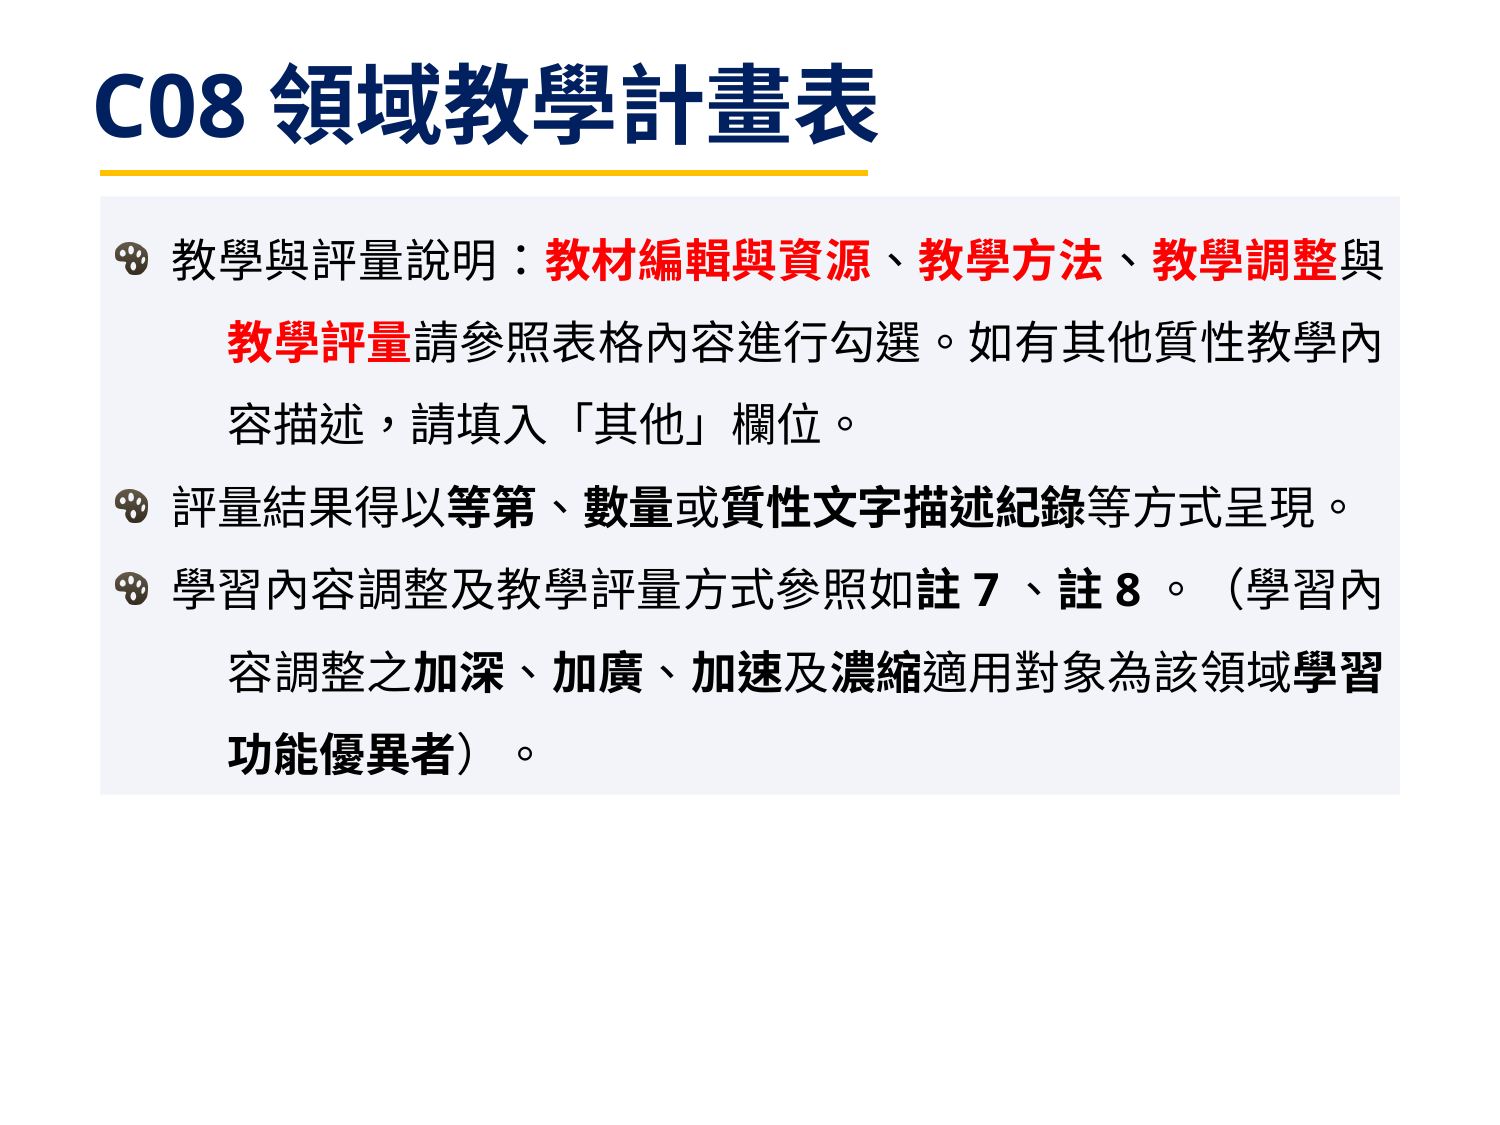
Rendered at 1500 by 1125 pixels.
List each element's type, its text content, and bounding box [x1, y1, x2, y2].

text_box 教學與評量說明：教材編輯與資源、教學方法、教學調整與教學評量請參照表格內容進行勾選。如有其他質性教學內容描述，請填入「其他」欄位。 評量結果得以等第、數量或質性文字描述紀錄等方式呈現。 學習內容調整及教學評量方式參照如註7、註8。（學習內容調整之加深、加廣、加速及濃縮適用對象為該領域學習功能優異者）。 [100, 196, 1400, 795]
text_box C08領域教學計畫表 [76, 42, 890, 164]
